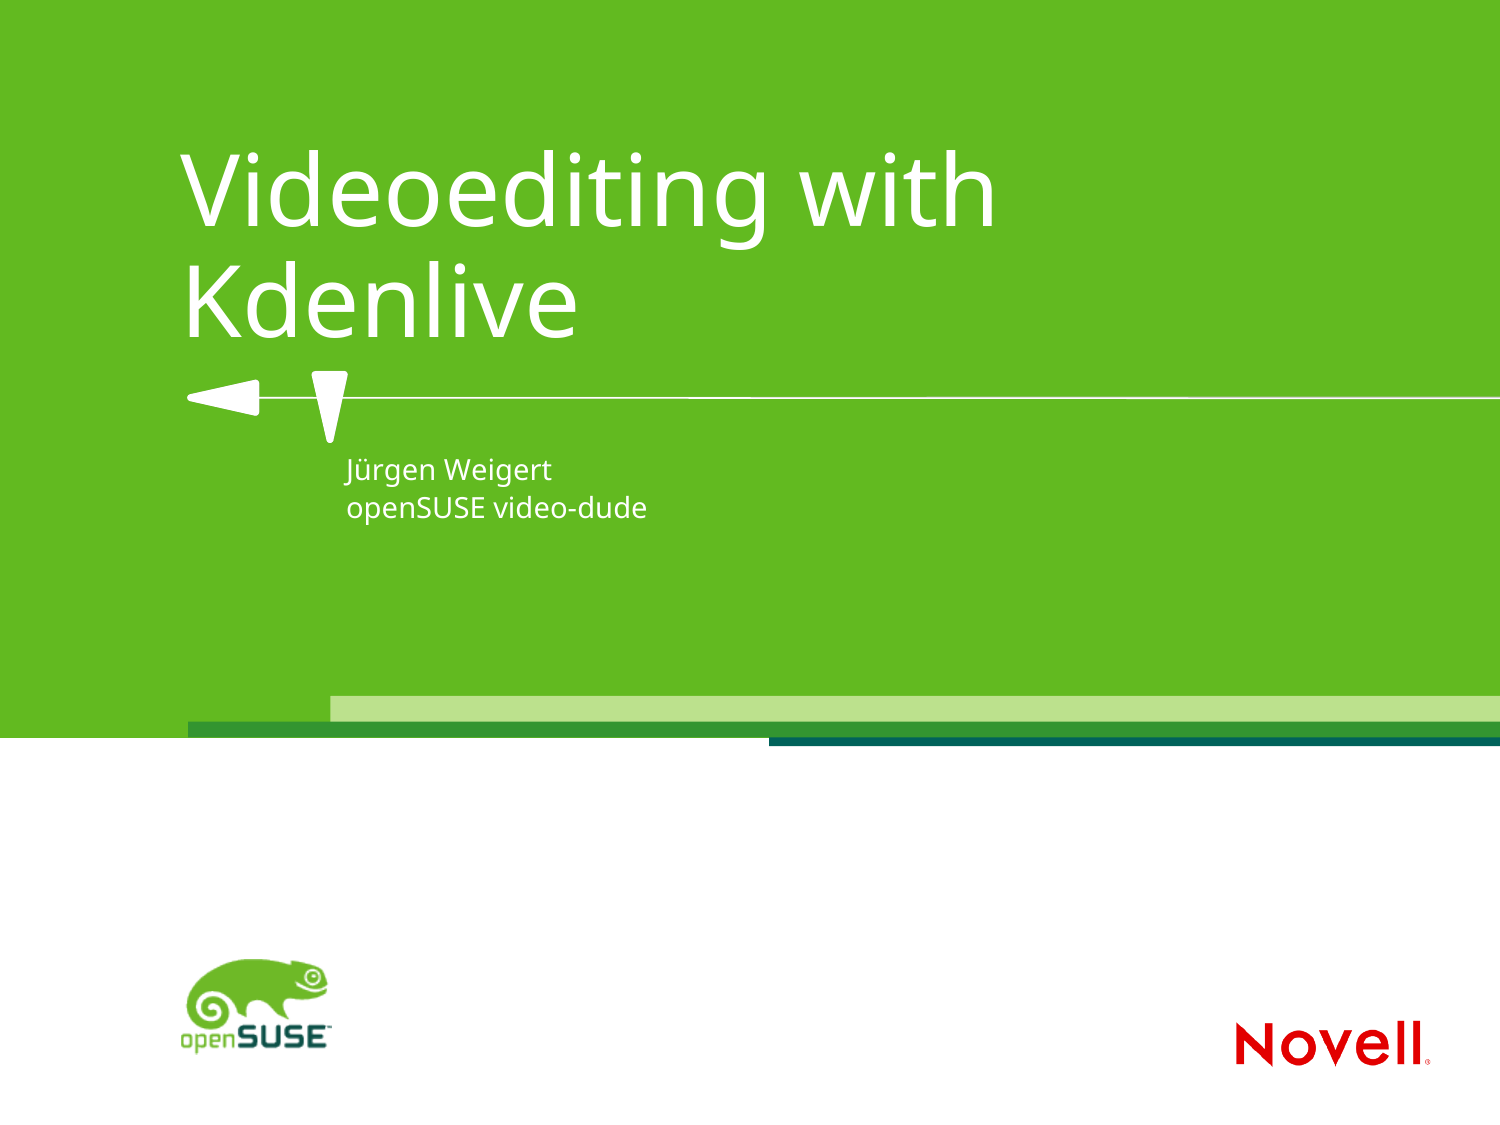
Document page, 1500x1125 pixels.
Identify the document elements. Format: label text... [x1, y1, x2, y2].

picture [181, 959, 332, 1055]
picture [1227, 1013, 1438, 1074]
title Videoediting with Kdenlive [165, 110, 1426, 361]
list Jürgen Weigert openSUSE video-dude [346, 410, 863, 542]
